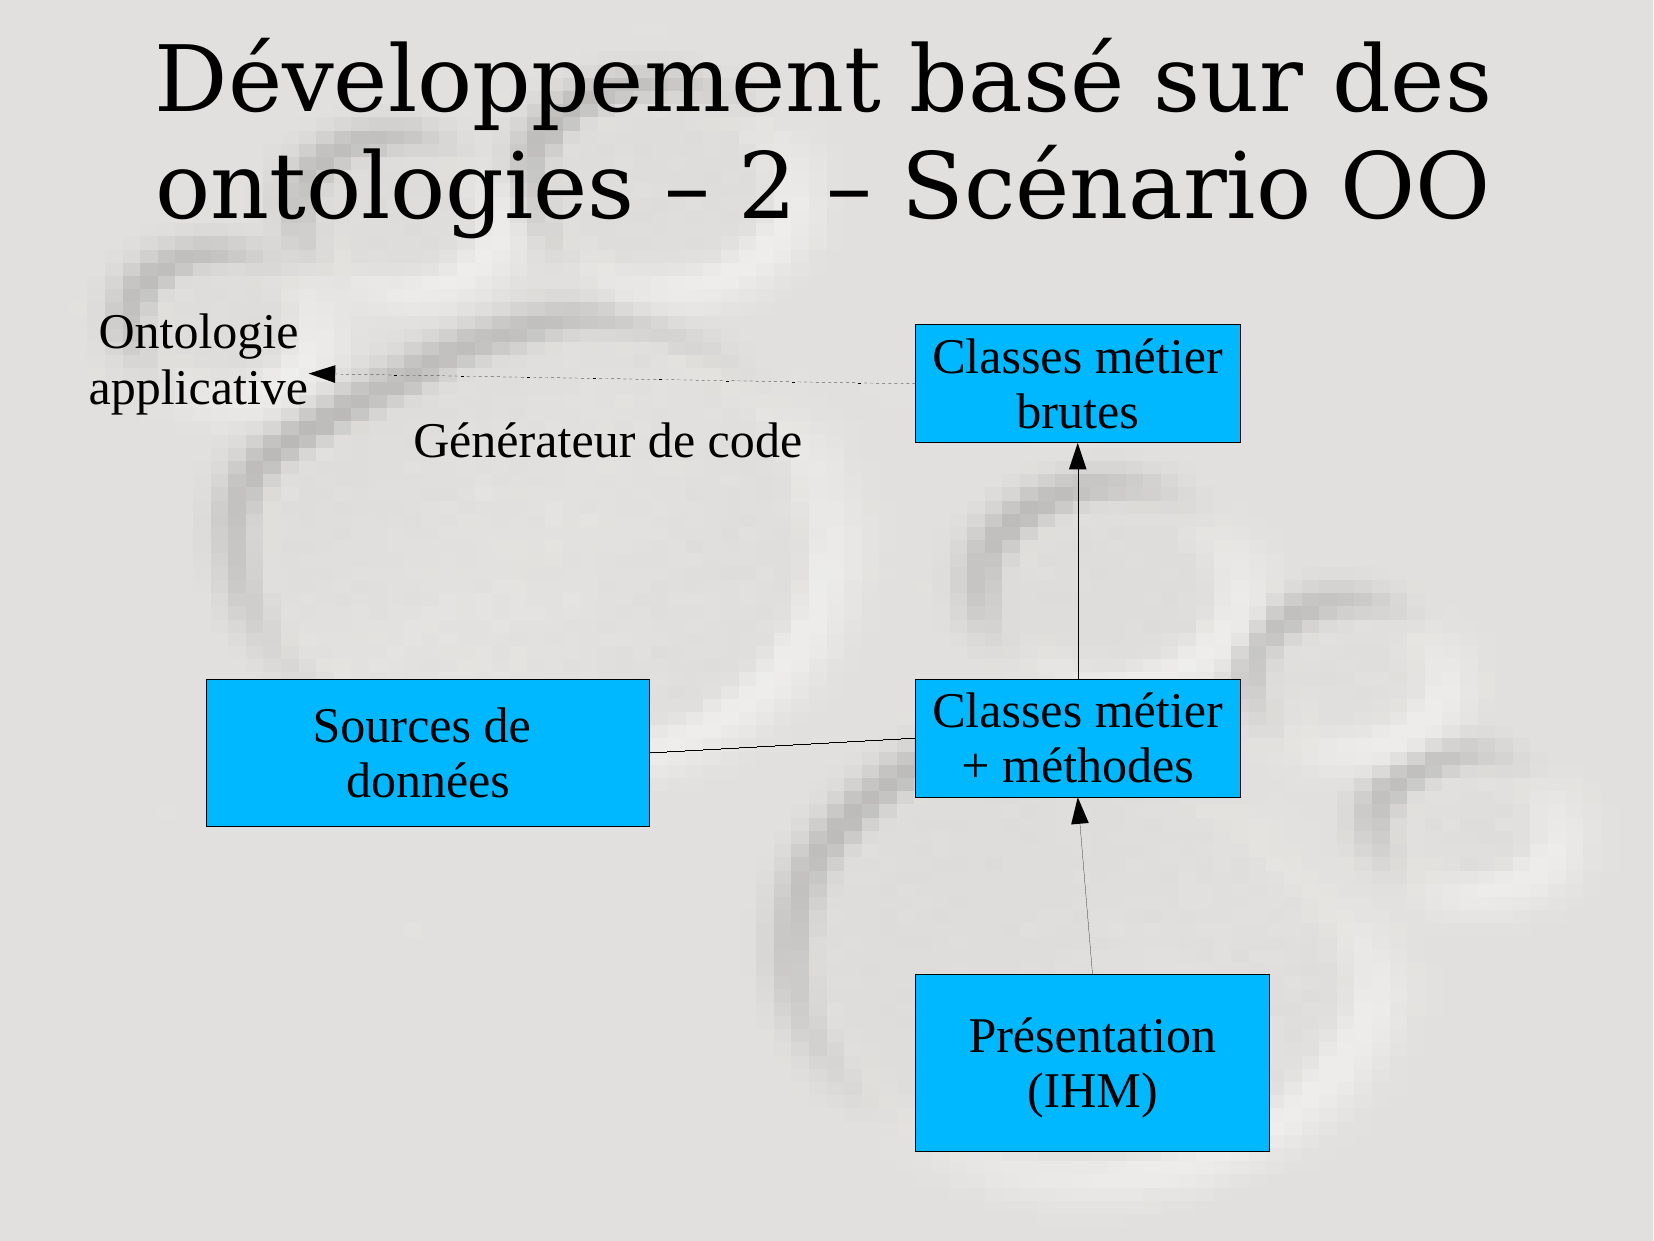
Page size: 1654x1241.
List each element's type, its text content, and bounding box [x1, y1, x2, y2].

text_box Sources de données [206, 679, 650, 827]
text_box Générateur de code [413, 413, 804, 474]
picture [0, 0, 1654, 1241]
text_box Présentation (IHM) [915, 974, 1270, 1152]
text_box Classes métier + méthodes [915, 679, 1241, 798]
text_box Ontologie applicative [88, 304, 309, 443]
title Développement basé sur des ontologies – 2 – Scénario OO [118, 26, 1531, 241]
text_box Classes métier brutes [915, 324, 1241, 443]
